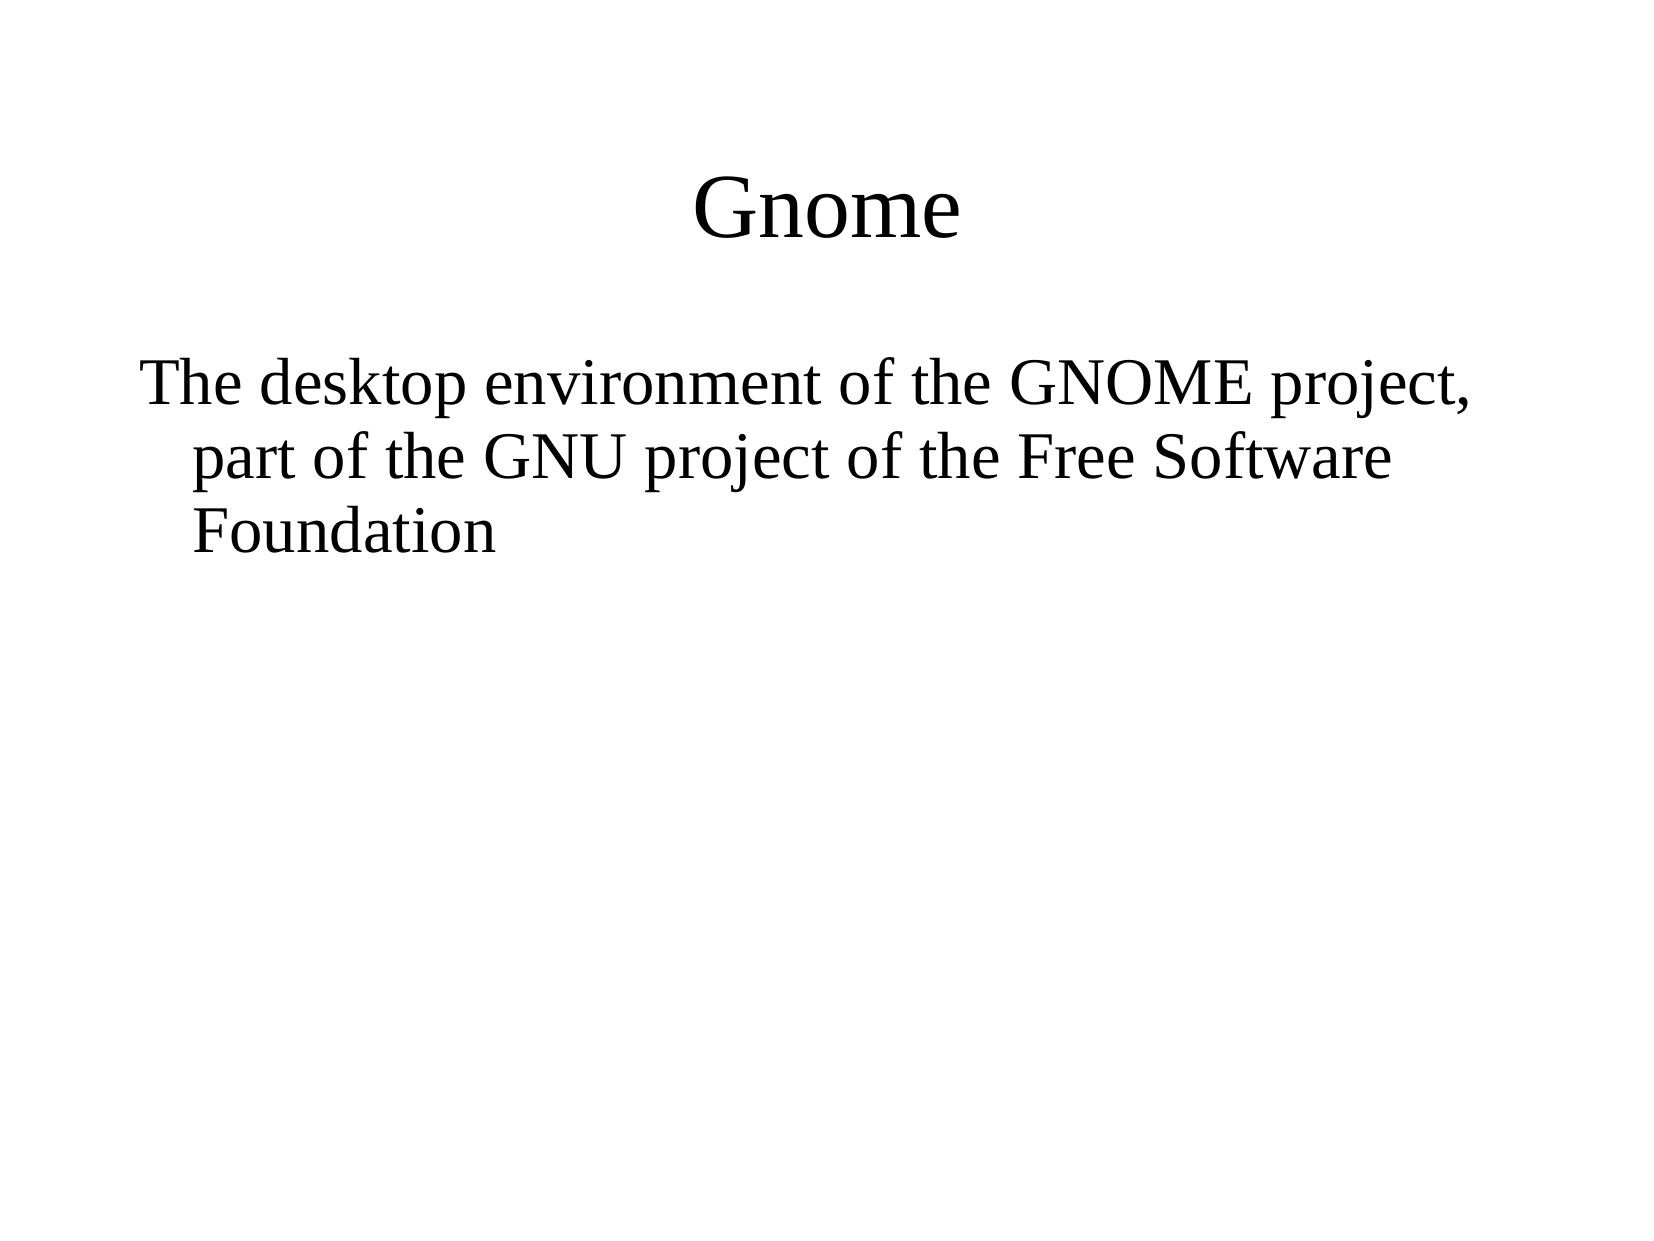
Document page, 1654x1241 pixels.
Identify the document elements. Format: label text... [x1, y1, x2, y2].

title Gnome [121, 102, 1534, 311]
list The desktop environment of the GNOME project, part of the GNU project of the Free Software Foundation [121, 344, 1534, 1127]
